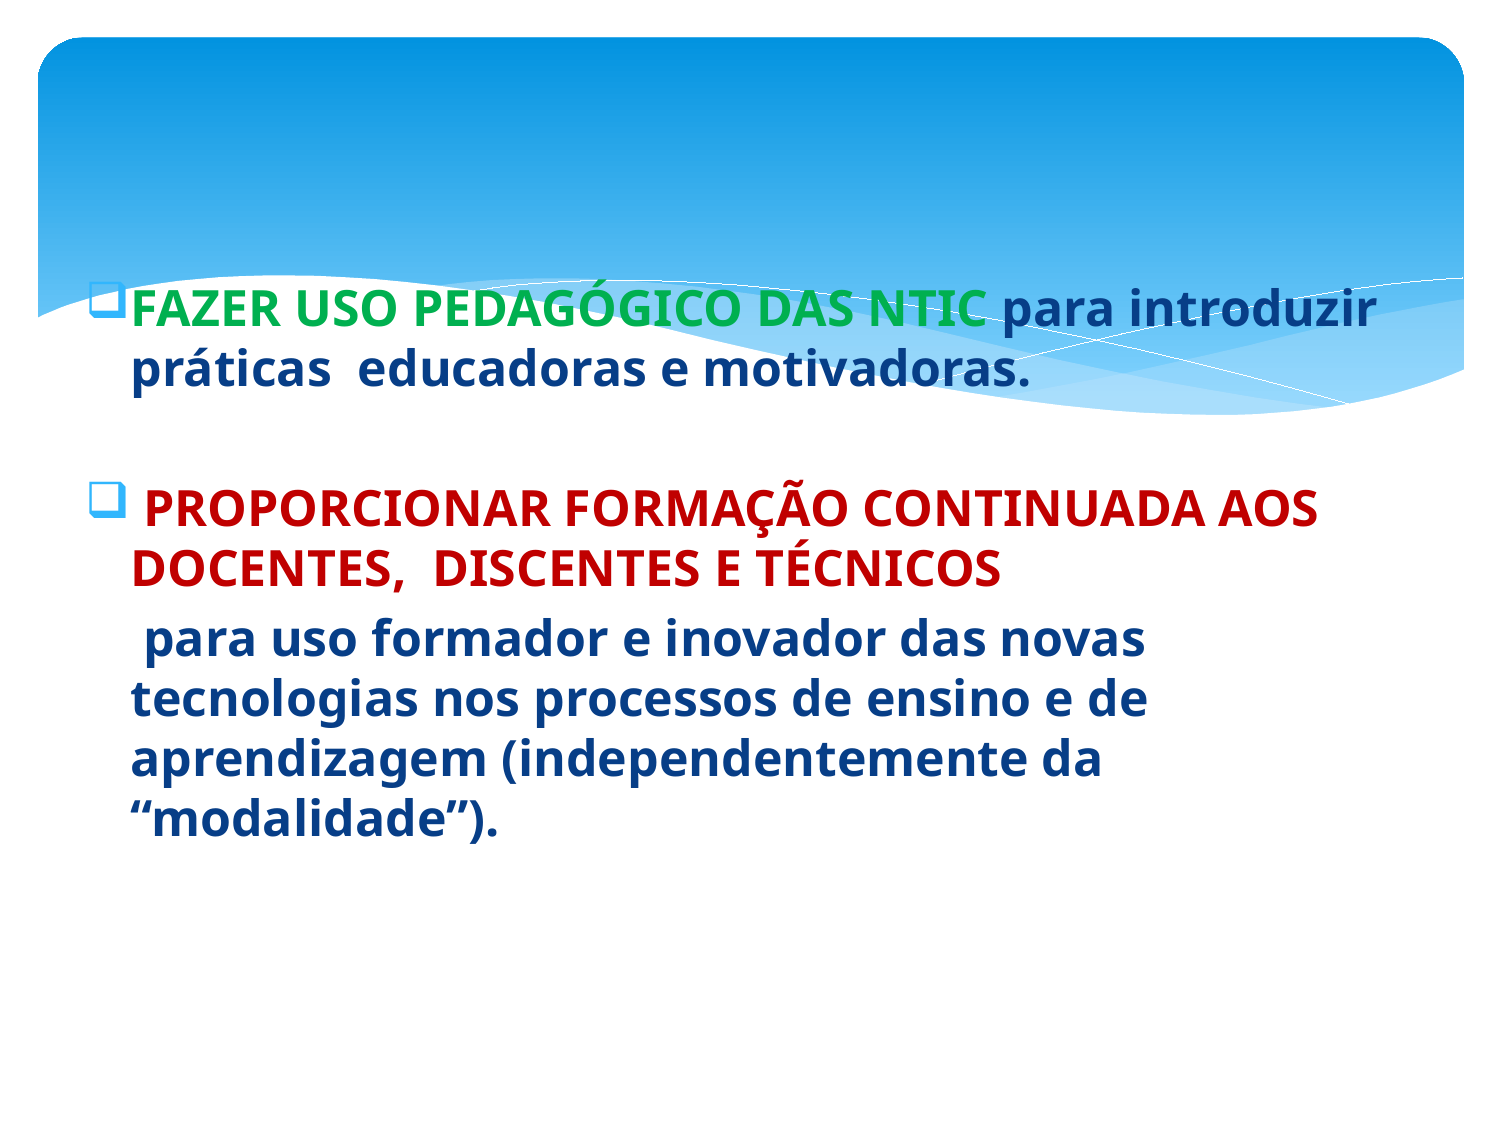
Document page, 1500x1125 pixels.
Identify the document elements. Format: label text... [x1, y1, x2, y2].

list FAZER USO PEDAGÓGICO DAS NTIC para introduzir práticas educadoras e motivadoras. PROPORCIONAR FORMAÇÃO CONTINUADA AOS DOCENTES, DISCENTES E TÉCNICOS para uso formador e inovador das novas tecnologias nos processos de ensino e de aprendizagem (independentemente da “modalidade”). [70, 128, 1421, 1067]
